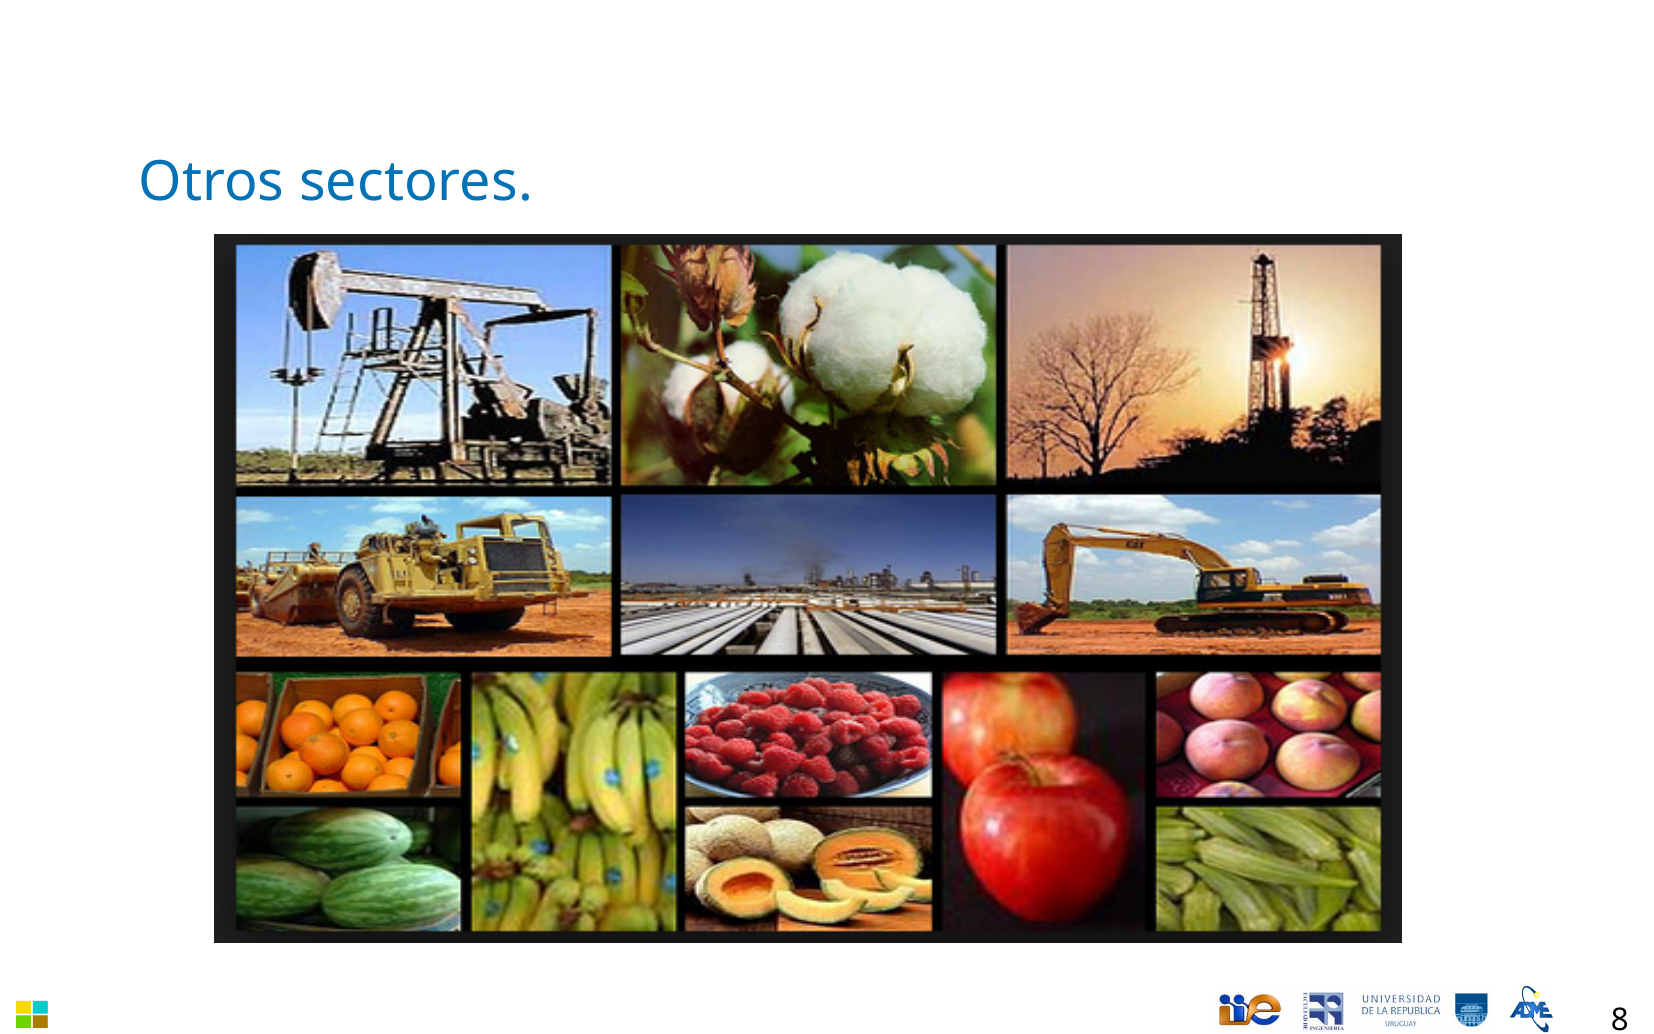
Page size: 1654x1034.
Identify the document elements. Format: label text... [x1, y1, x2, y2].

picture [1213, 989, 1491, 1033]
picture [15, 1000, 49, 1029]
title Otros sectores. [123, 91, 1530, 265]
picture [1510, 986, 1554, 1033]
picture [214, 234, 1402, 943]
